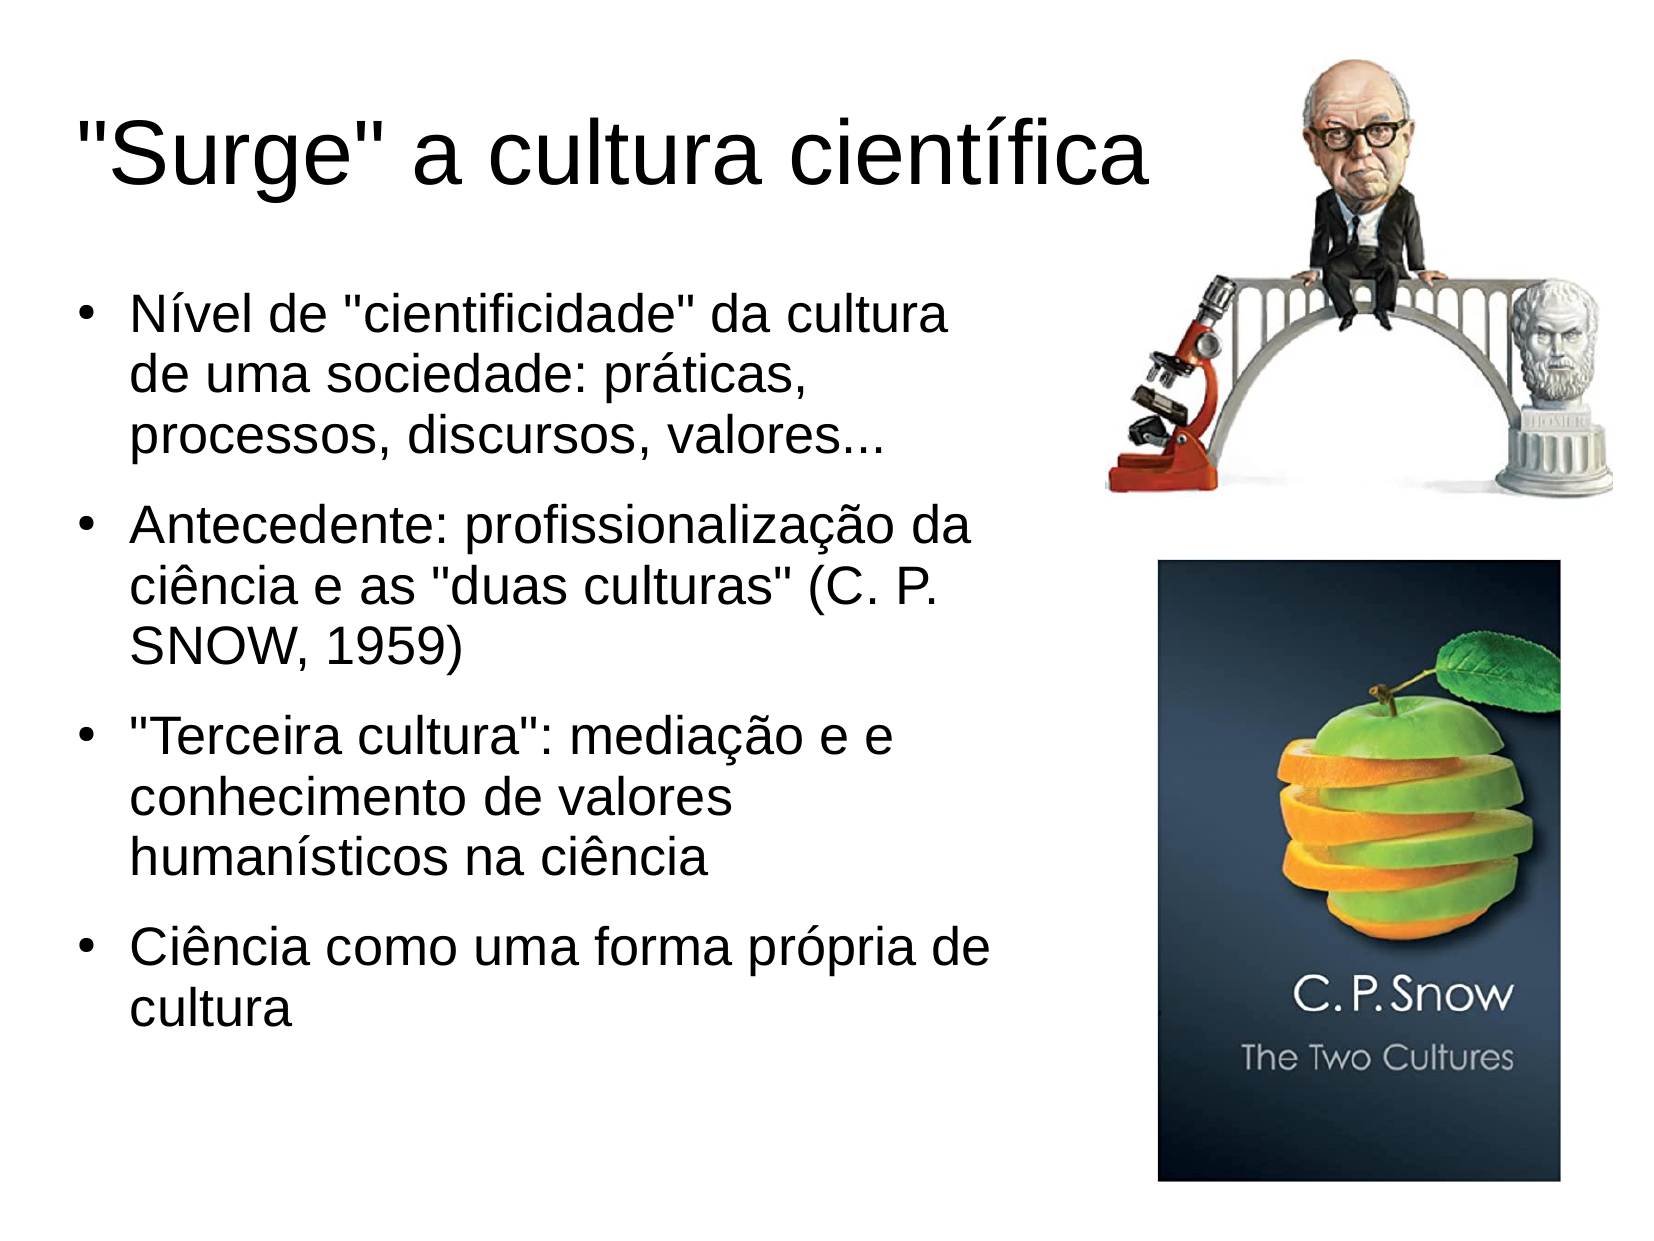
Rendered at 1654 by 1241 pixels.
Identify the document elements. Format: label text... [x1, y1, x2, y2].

list Nível de "cientificidade" da cultura de uma sociedade: práticas, processos, discursos, valores... Antecedente: profissionalização da ciência e as "duas culturas" (C. P. SNOW, 1959) "Terceira cultura": mediação e e conhecimento de valores humanísticos na ciência Ciência como uma forma própria de cultura [59, 283, 1004, 1093]
title "Surge" a cultura científica [0, 49, 1359, 257]
picture [1105, 41, 1613, 549]
picture [1157, 559, 1561, 1182]
